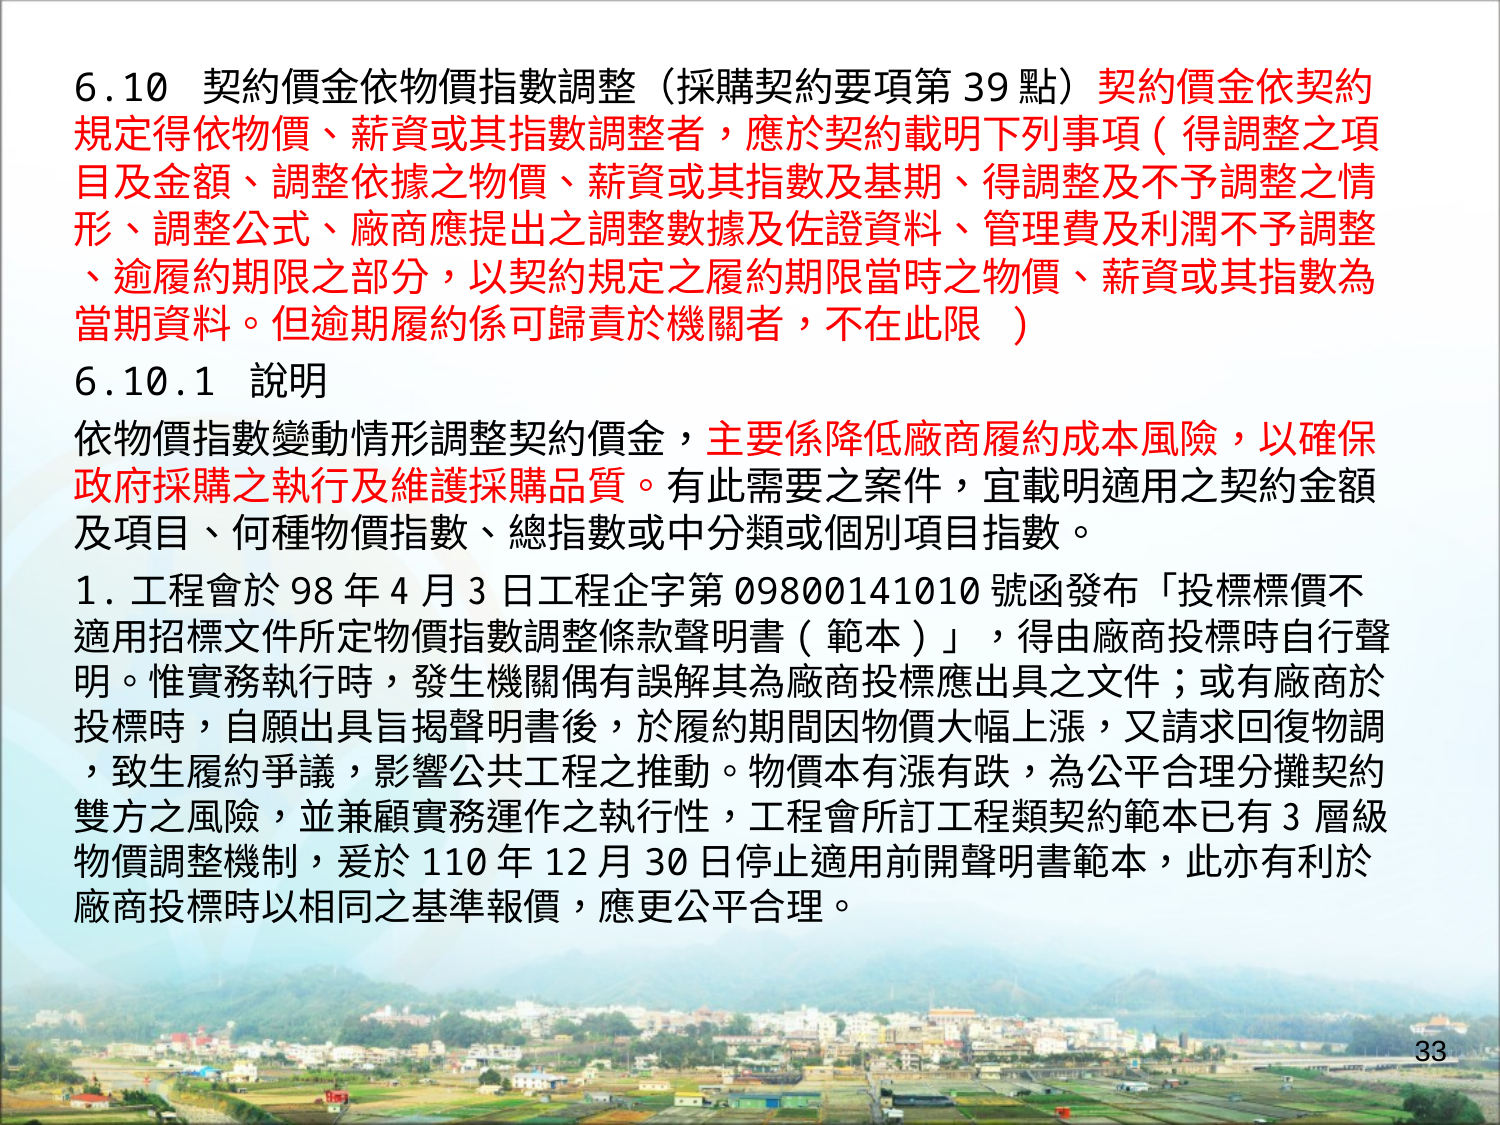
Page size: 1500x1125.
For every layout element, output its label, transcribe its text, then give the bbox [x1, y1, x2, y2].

list 6.10 契約價金依物價指數調整（採購契約要項第39點）契約價金依契約規定得依物價、薪資或其指數調整者，應於契約載明下列事項(得調整之項目及金額、調整依據之物價、薪資或其指數及基期、得調整及不予調整之情形、調整公式、廠商應提出之調整數據及佐證資料、管理費及利潤不予調整、逾履約期限之部分，以契約規定之履約期限當時之物價、薪資或其指數為當期資料。但逾期履約係可歸責於機關者，不在此限 ) 6.10.1 說明 依物價指數變動情形調整契約價金，主要係降低廠商履約成本風險，以確保政府採購之執行及維護採購品質。有此需要之案件，宜載明適用之契約金額及項目、何種物價指數、總指數或中分類或個別項目指數。 1.工程會於98年4月3日工程企字第09800141010號函發布「投標標價不適用招標文件所定物價指數調整條款聲明書(範本)」，得由廠商投標時自行聲明。惟實務執行時，發生機關偶有誤解其為廠商投標應出具之文件；或有廠商於投標時，自願出具旨揭聲明書後，於履約期間因物價大幅上漲，又請求回復物調，致生履約爭議，影響公共工程之推動。物價本有漲有跌，為公平合理分攤契約雙方之風險，並兼顧實務運作之執行性，工程會所訂工程類契約範本已有3層級物價調整機制，爰於110年12月30日停止適用前開聲明書範本，此亦有利於廠商投標時以相同之基準報價，應更公平合理。 [58, 54, 1409, 977]
picture [0, 0, 1500, 1125]
text_box <編號> [1111, 1024, 1462, 1103]
